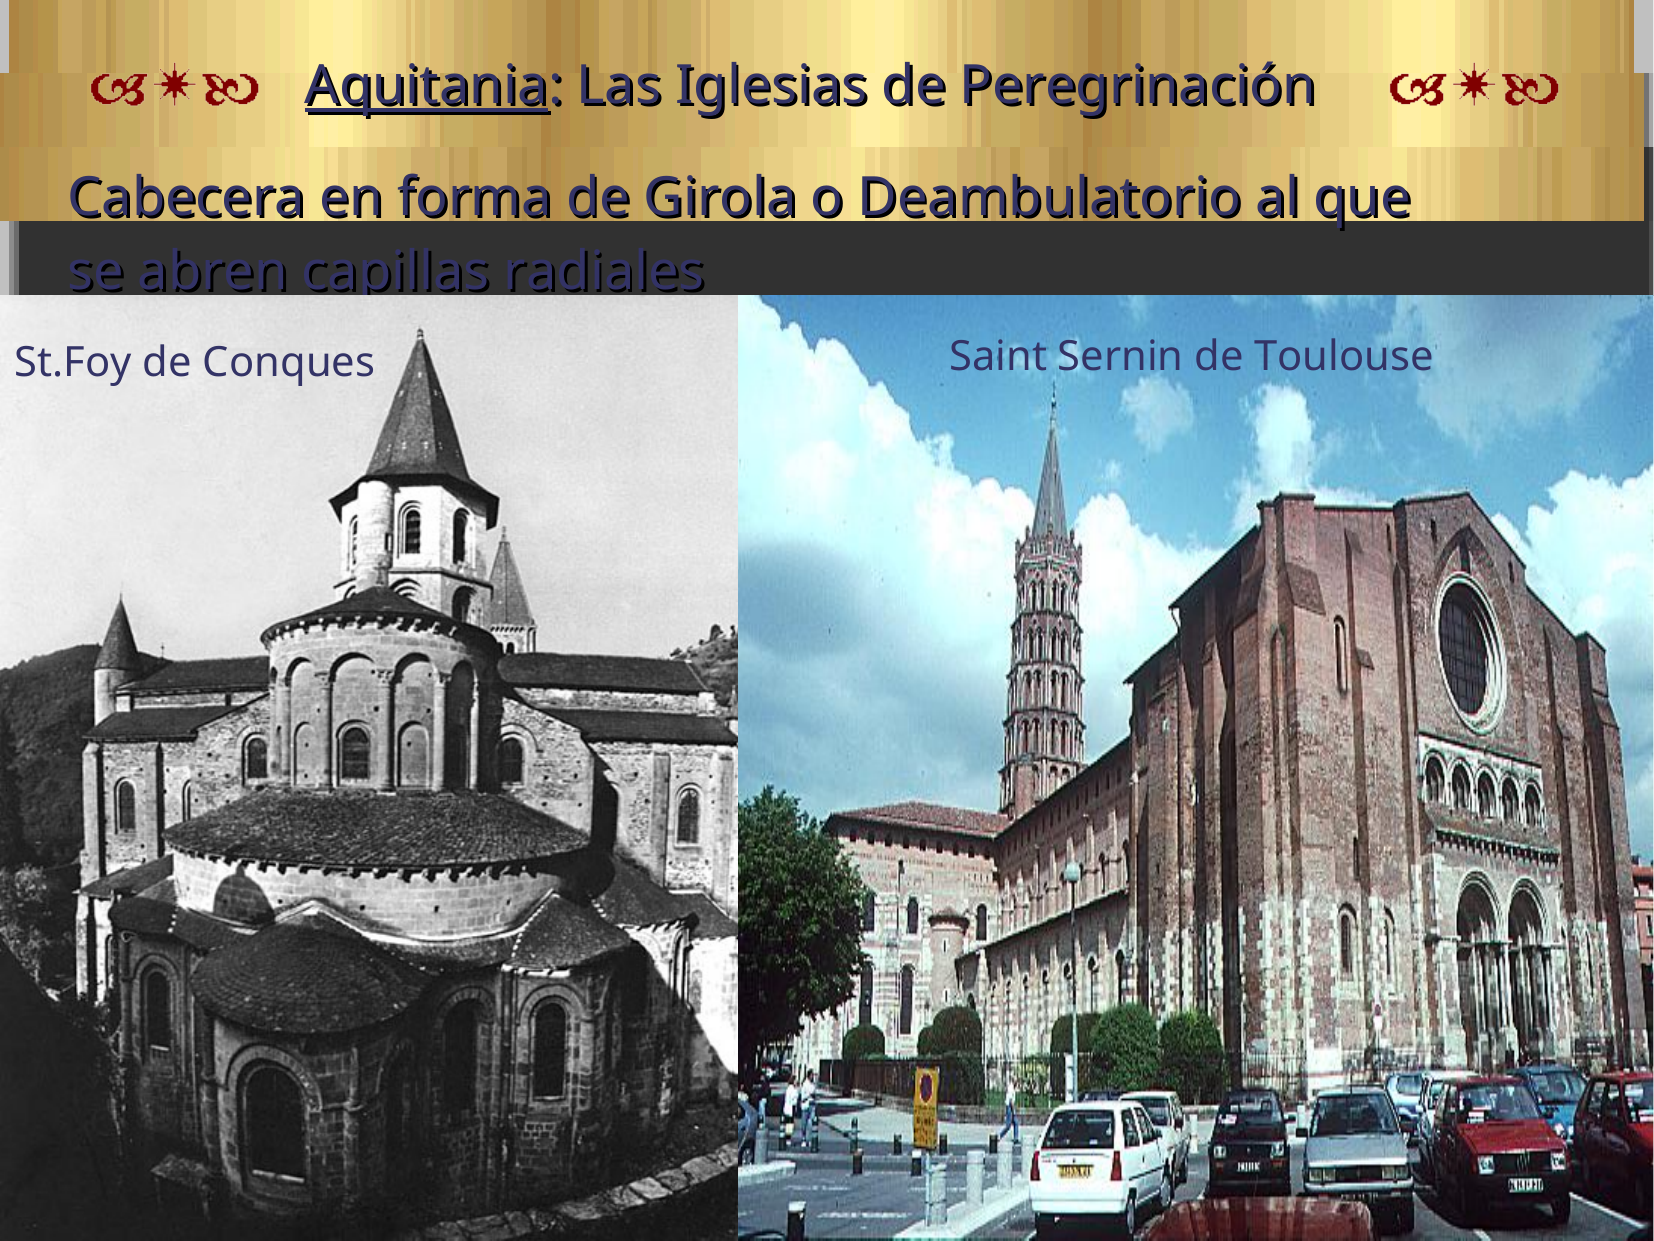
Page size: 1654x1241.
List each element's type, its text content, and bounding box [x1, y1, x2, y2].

picture [0, 0, 1654, 1241]
text_box Aquitania: Las Iglesias de Peregrinación [289, 38, 1359, 119]
text_box Cabecera en forma de Girola o Deambulatorio al que se abren capillas radiales [52, 150, 1536, 295]
text_box St.Foy de Conques [0, 324, 409, 390]
text_box Saint Sernin de Toulouse [934, 318, 1447, 384]
